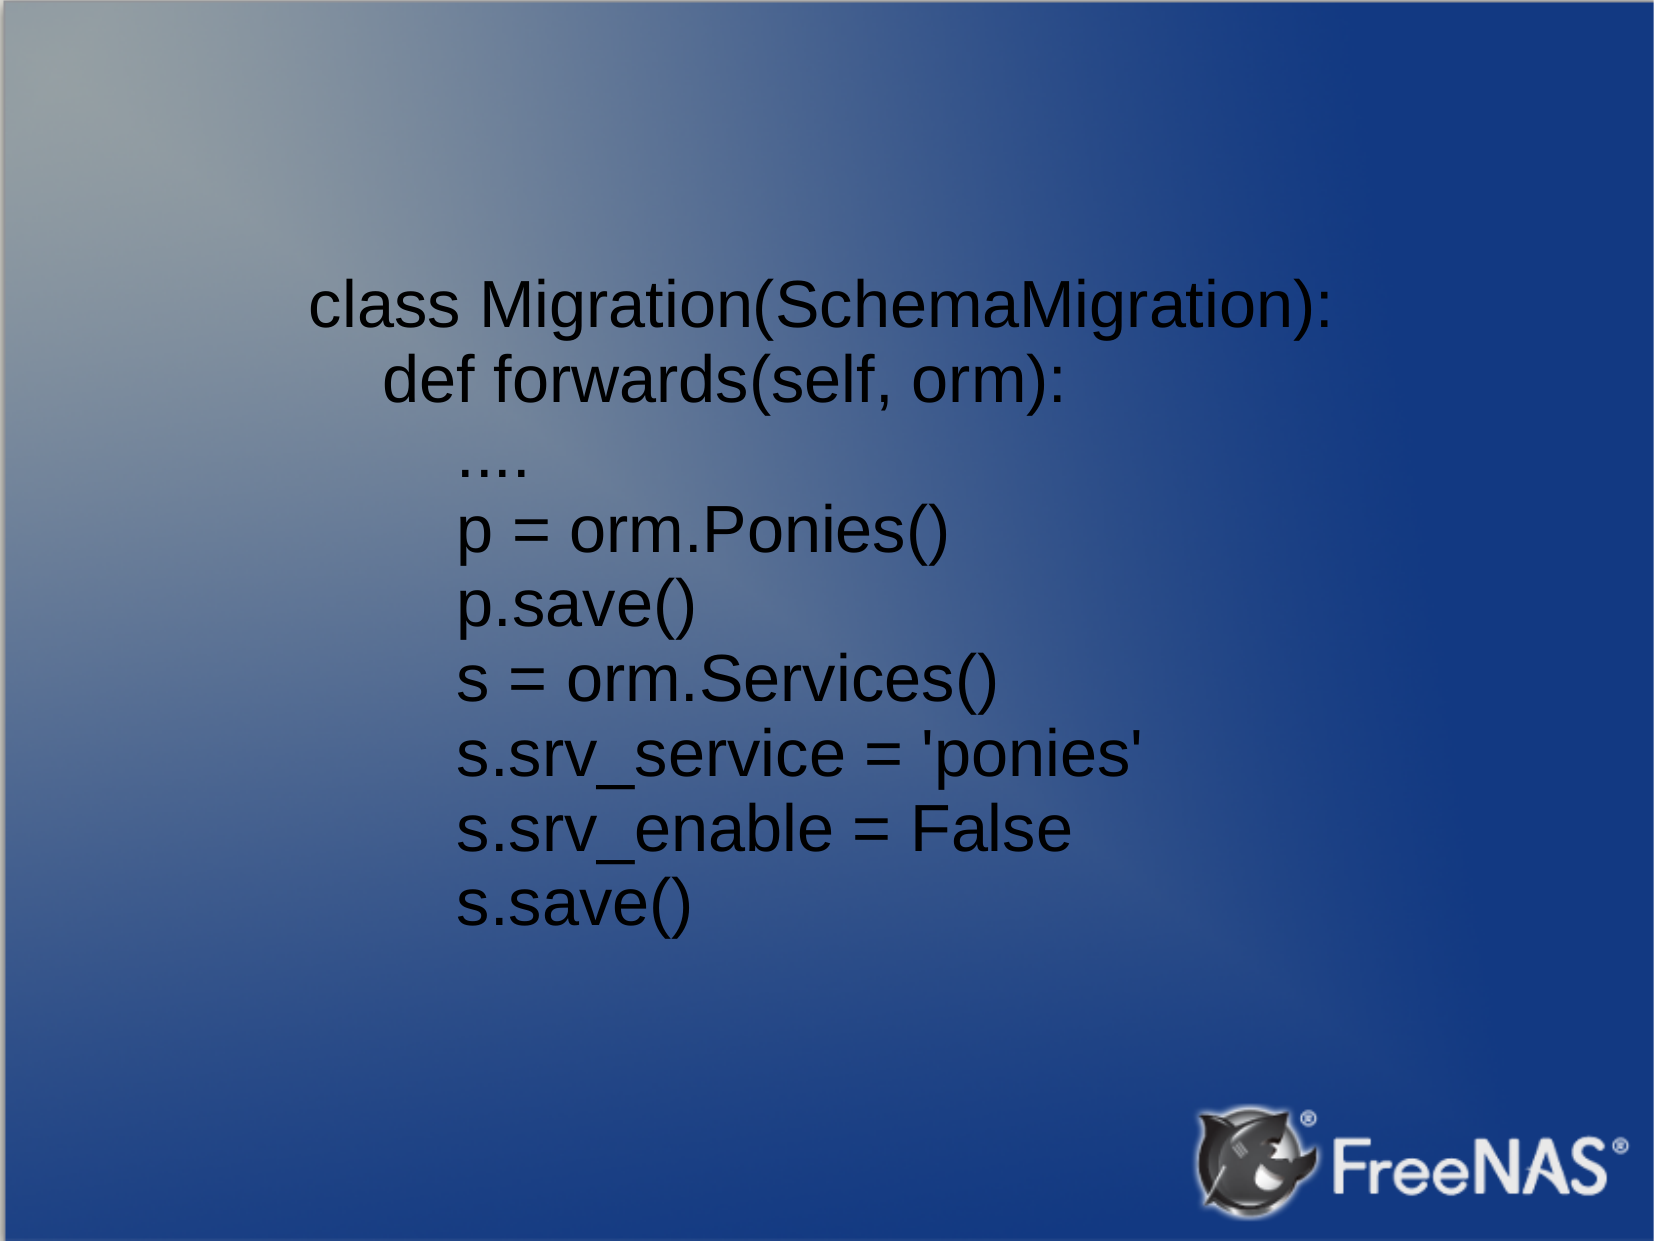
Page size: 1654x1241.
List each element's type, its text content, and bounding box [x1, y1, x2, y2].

picture [0, 0, 1654, 1241]
text_box class Migration(SchemaMigration): def forwards(self, orm): .... p = orm.Ponies() p.save() s = orm.Services() s.srv_service = 'ponies' s.srv_enable = False s.save() [294, 217, 1360, 1023]
